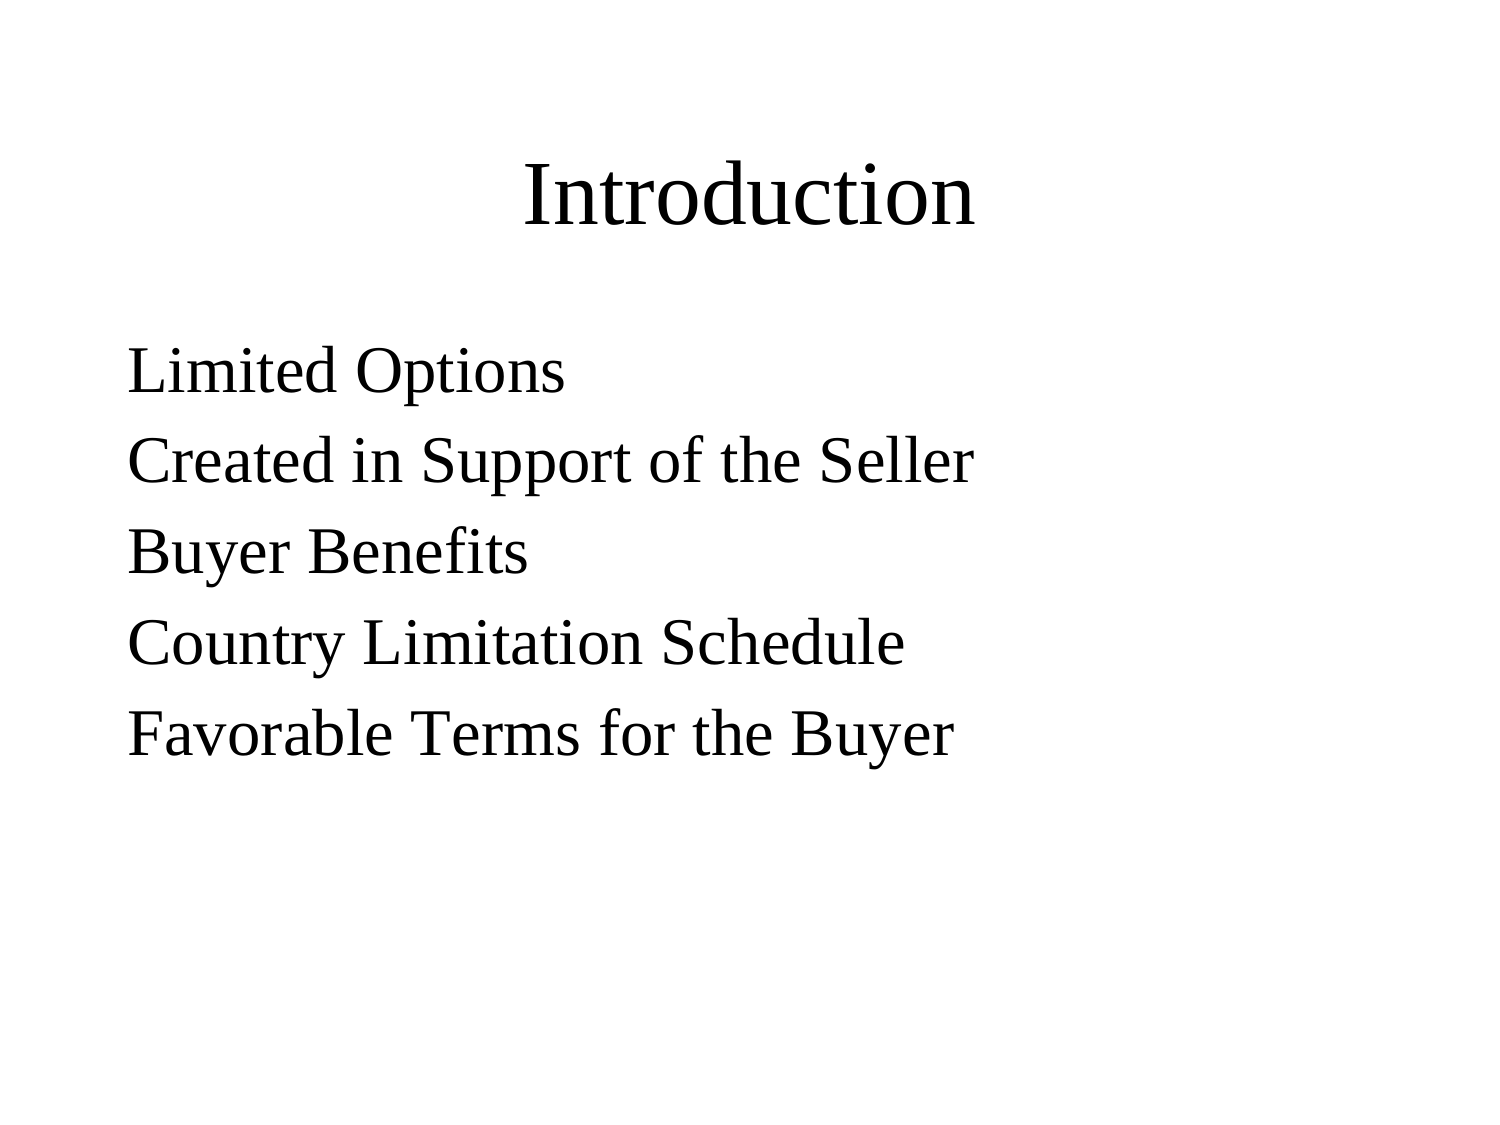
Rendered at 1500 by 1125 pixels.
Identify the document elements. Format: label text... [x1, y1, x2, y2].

title Introduction [112, 99, 1388, 288]
list Limited Options Created in Support of the Seller Buyer Benefits Country Limitation Schedule Favorable Terms for the Buyer [112, 324, 1388, 1001]
